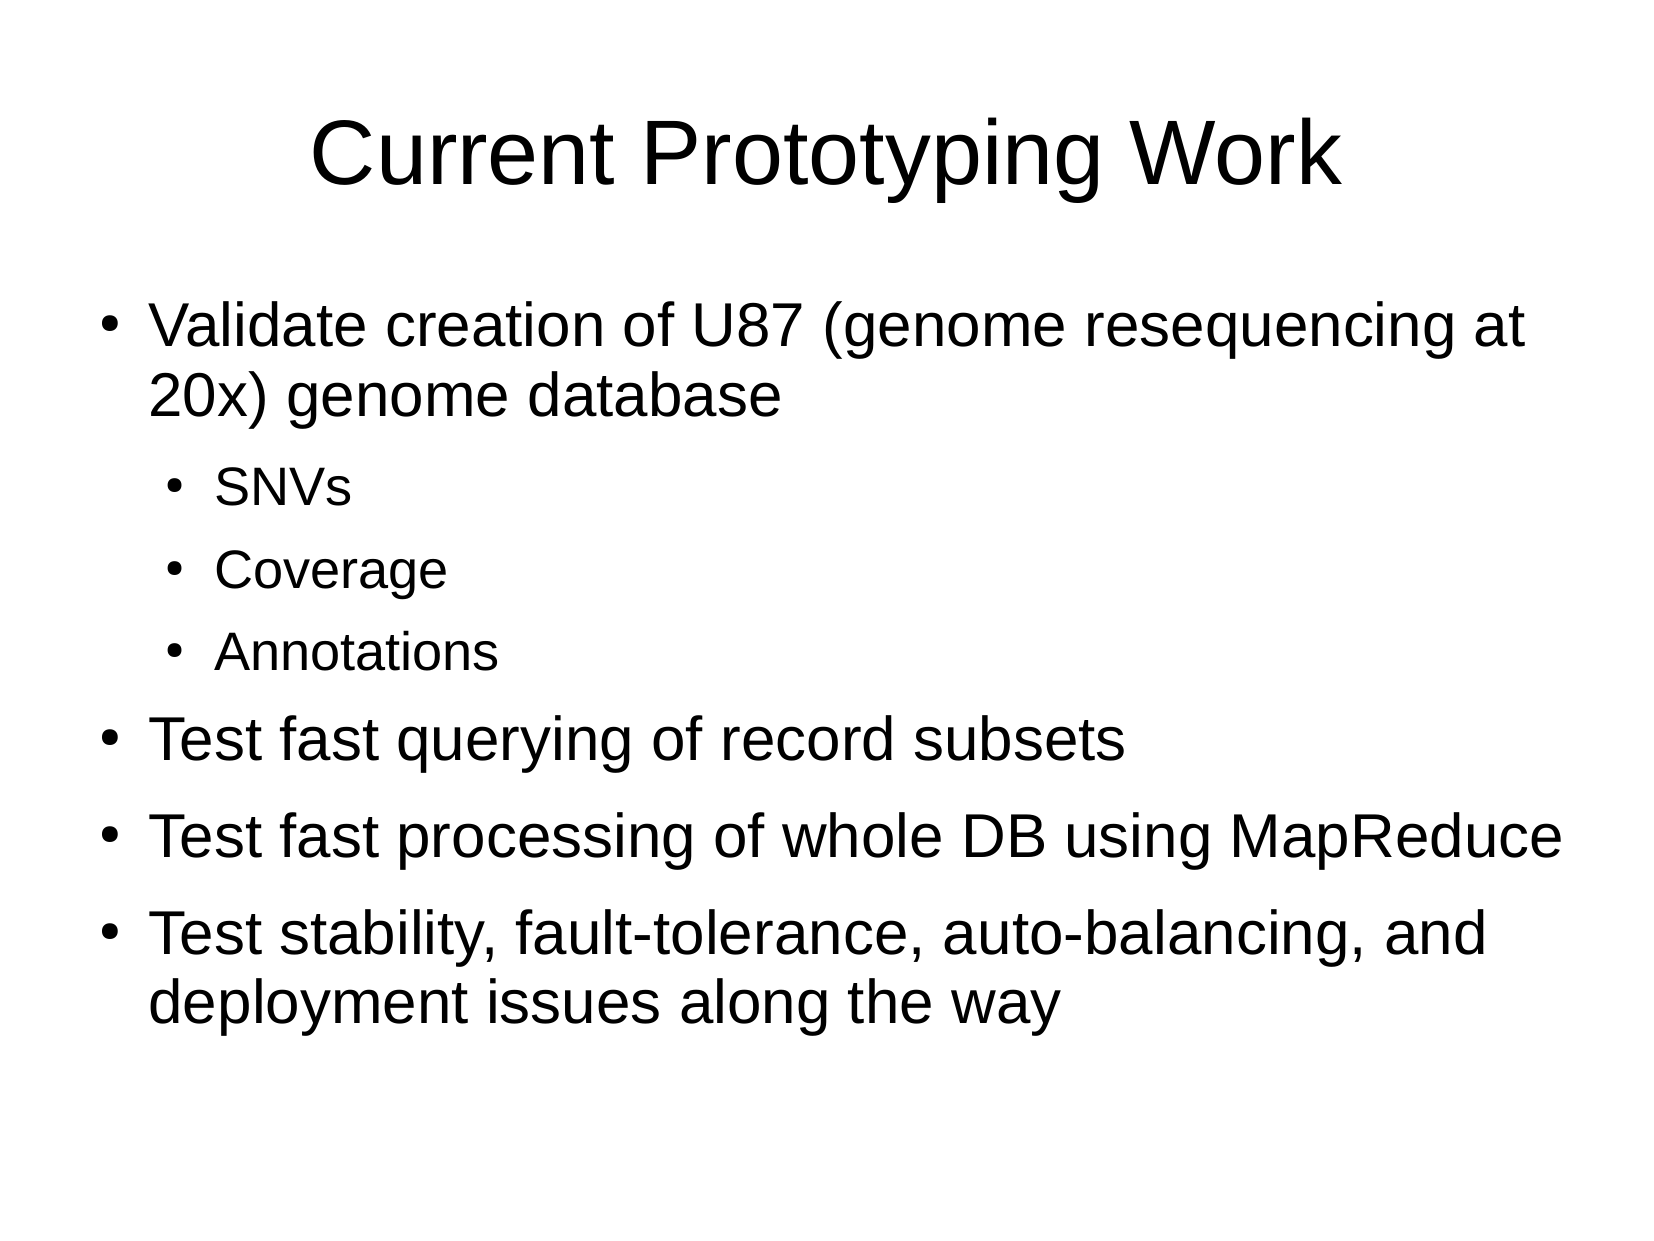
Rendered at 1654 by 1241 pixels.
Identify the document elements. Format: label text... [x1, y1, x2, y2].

list Validate creation of U87 (genome resequencing at 20x) genome database SNVs Coverage Annotations Test fast querying of record subsets Test fast processing of whole DB using MapReduce Test stability, fault-tolerance, auto-balancing, and deployment issues along the way [82, 290, 1571, 1109]
title Current Prototyping Work [82, 56, 1571, 250]
